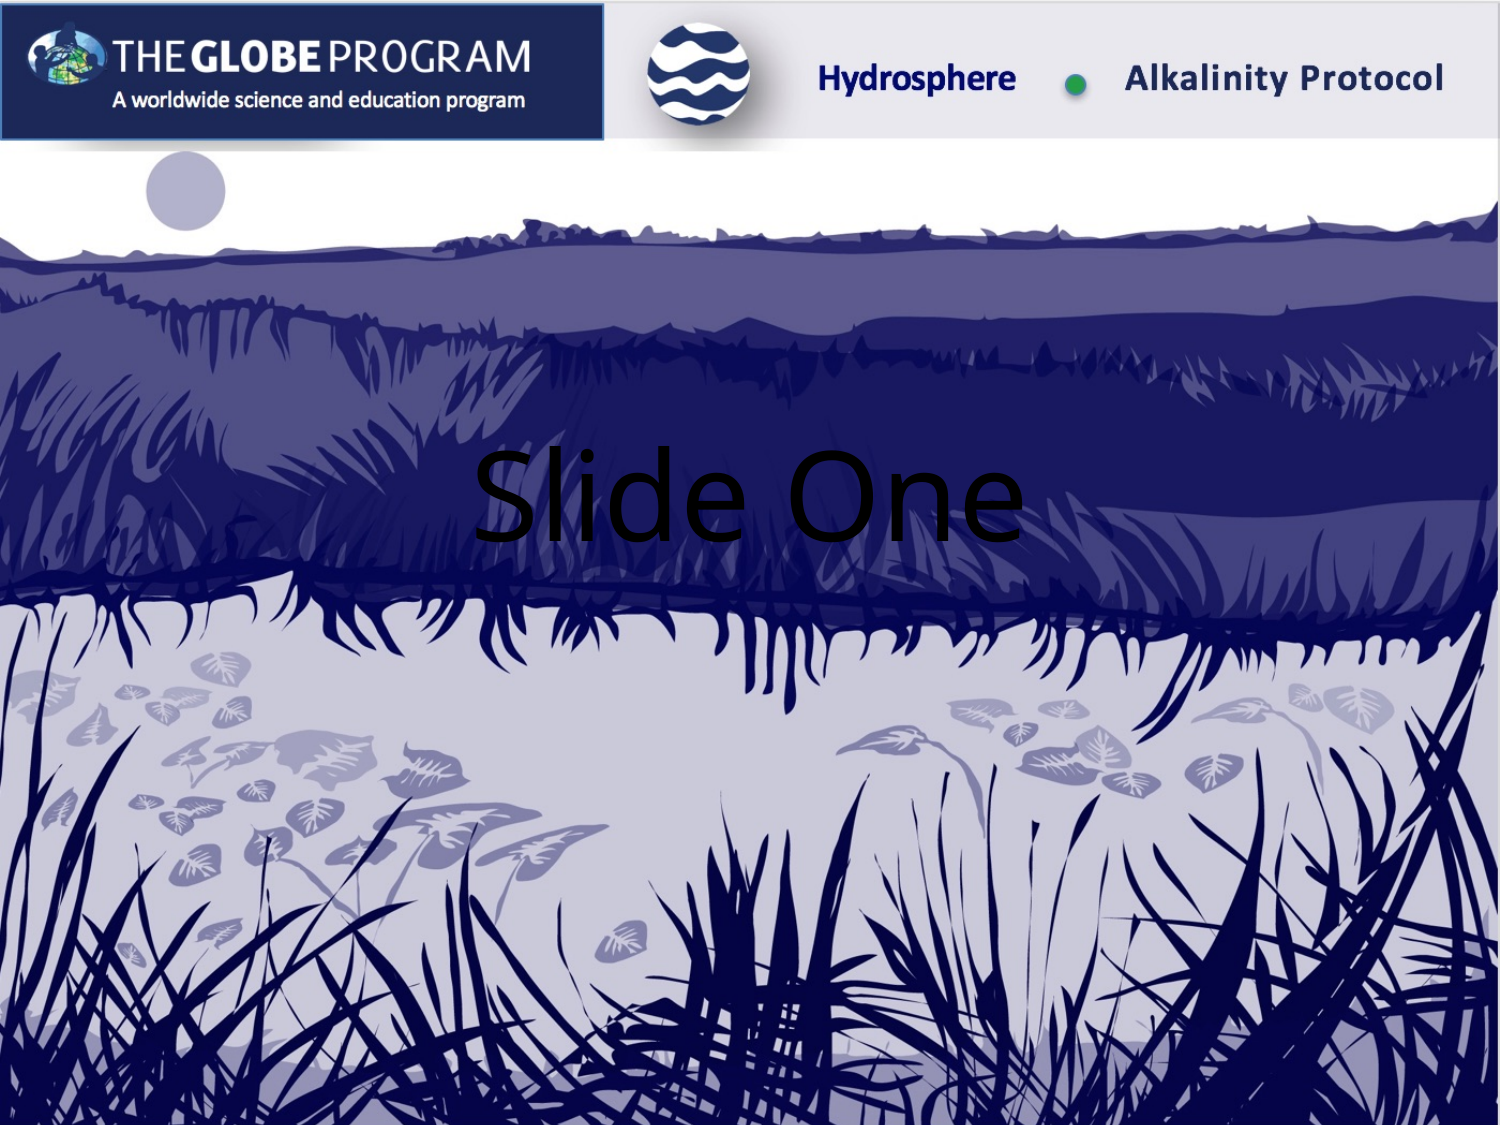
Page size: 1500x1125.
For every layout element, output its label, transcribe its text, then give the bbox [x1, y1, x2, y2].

title Slide One [112, 184, 1388, 576]
picture [0, 0, 1500, 1125]
